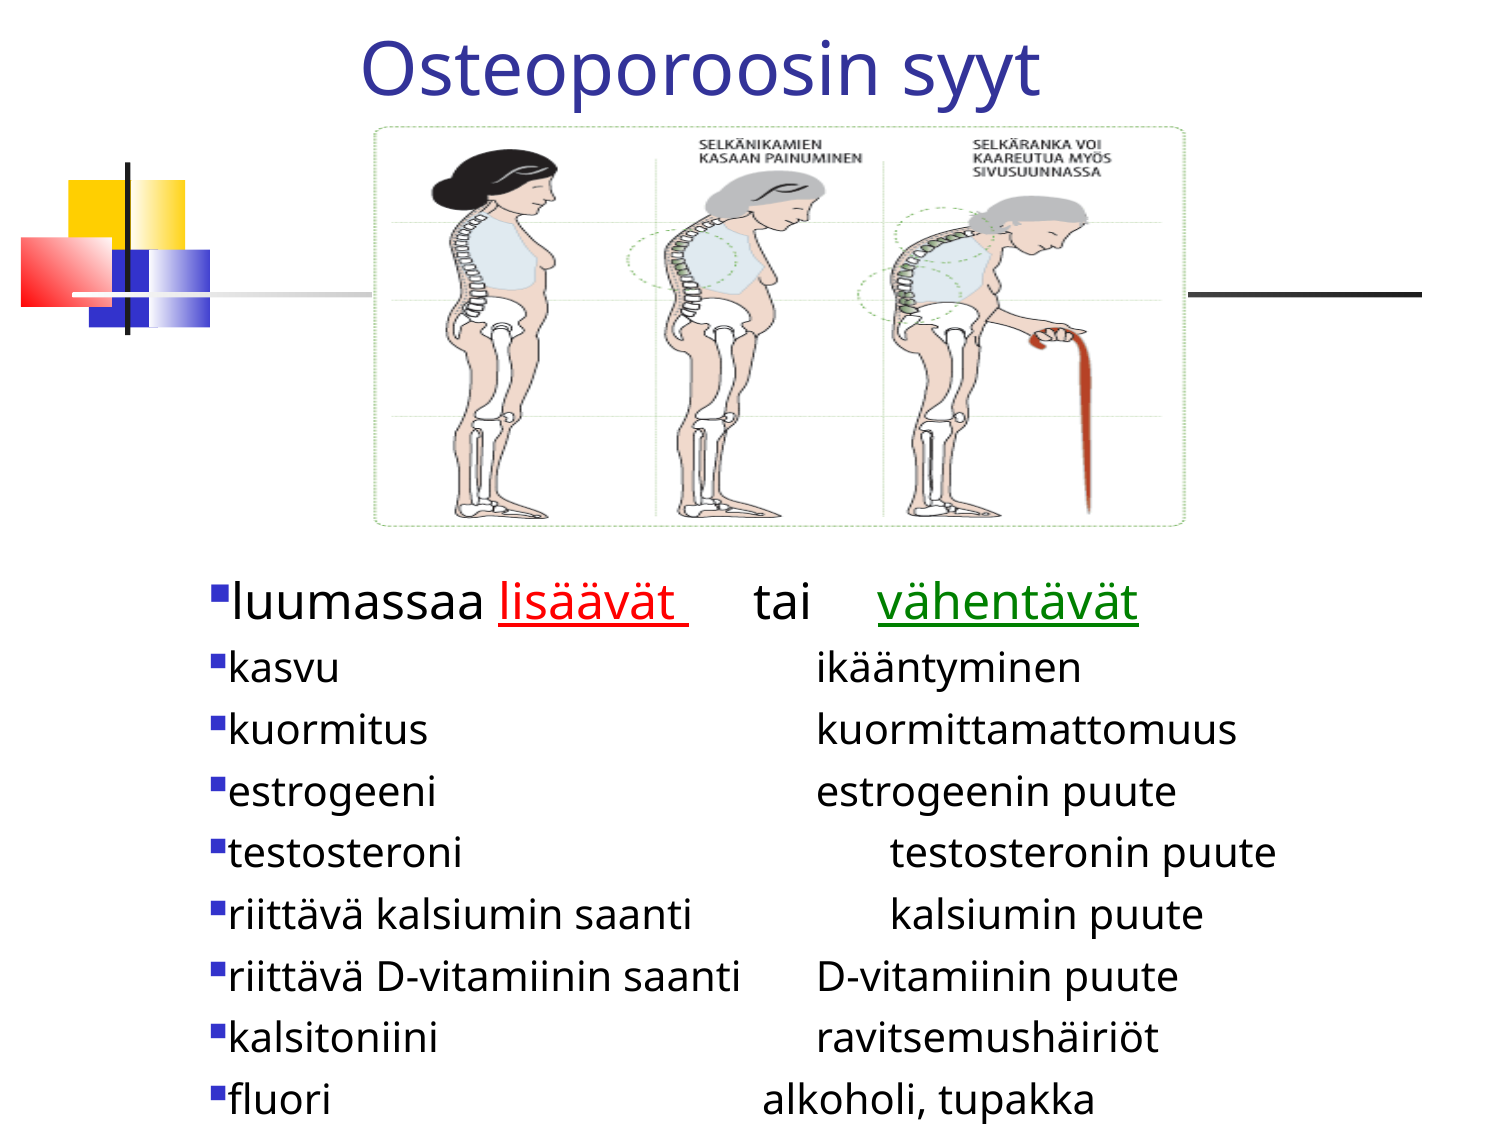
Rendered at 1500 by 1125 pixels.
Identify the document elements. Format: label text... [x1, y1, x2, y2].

text_box Osteoporoosin syyt [188, 7, 1468, 114]
text_box luumassaa lisäävät tai vähentävät kasvu ikääntyminen kuormitus kuormittamattomuus estrogeeni estrogeenin puute testosteroni testosteronin puute riittävä kalsiumin saanti kalsiumin puute riittävä D-vitamiinin saanti D-vitamiinin puute kalsitoniini ravitsemushäiriöt fluori alkoholi, tupakka [193, 562, 1470, 1095]
picture [372, 125, 1188, 528]
